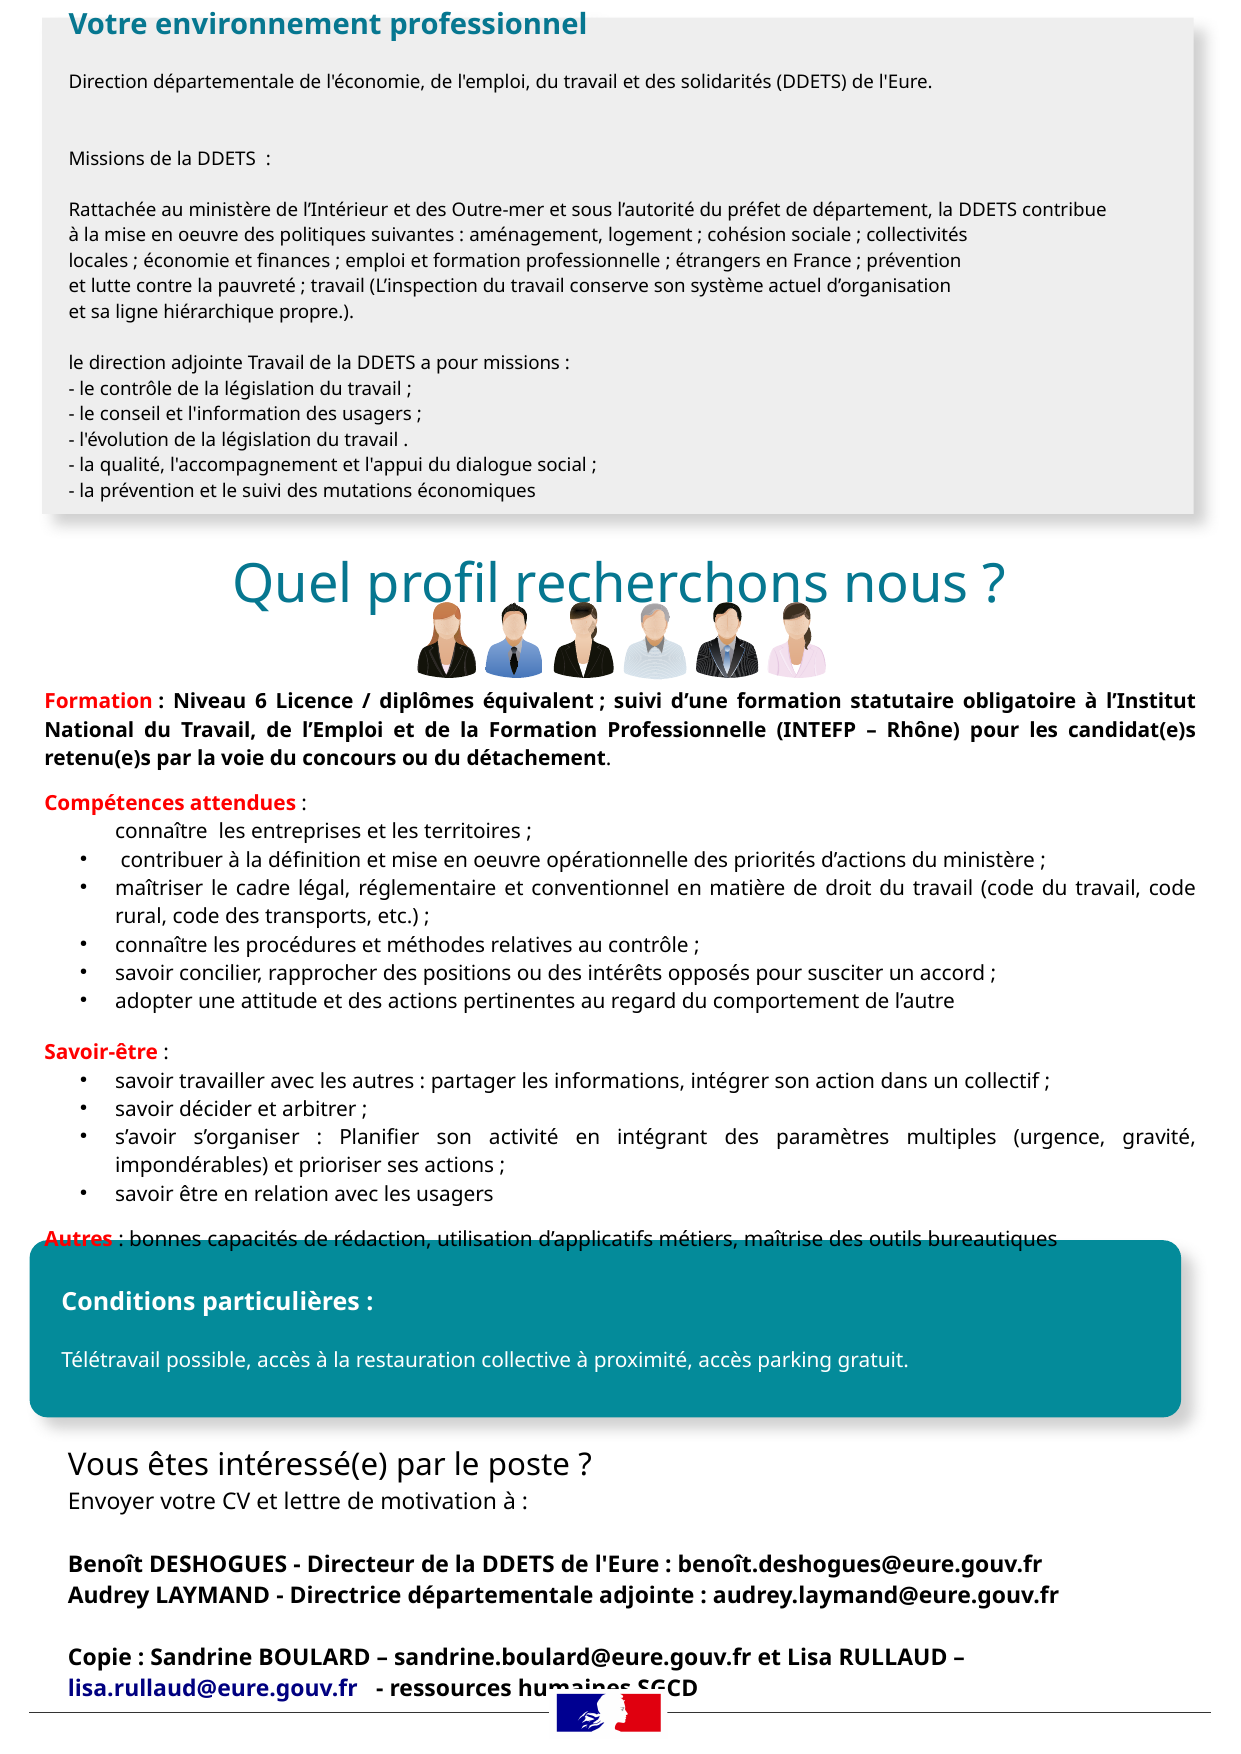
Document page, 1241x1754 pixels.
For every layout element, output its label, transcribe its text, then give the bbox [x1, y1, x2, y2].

text_box Formation : Niveau 6 Licence / diplômes équivalent ; suivi d’une formation statutaire obligatoire à l’Institut National du Travail, de l’Emploi et de la Formation Professionnelle (INTEFP – Rhône) pour les candidat(e)s retenu(e)s par la voie du concours ou du détachement. Compétences attendues : connaître les entreprises et les territoires ; contribuer à la définition et mise en oeuvre opérationnelle des priorités d’actions du ministère ; maîtriser le cadre légal, réglementaire et conventionnel en matière de droit du travail (code du travail, code rural, code des transports, etc.) ; connaître les procédures et méthodes relatives au contrôle ; savoir concilier, rapprocher des positions ou des intérêts opposés pour susciter un accord ; adopter une attitude et des actions pertinentes au regard du comportement de l’autre Savoir-être : savoir travailler avec les autres : partager les informations, intégrer son action dans un collectif ; savoir décider et arbitrer ; s’avoir s’organiser : Planifier son activité en intégrant des paramètres multiples (urgence, gravité, impondérables) et prioriser ses actions ; savoir être en relation avec les usagers Autres : bonnes capacités de rédaction, utilisation d’applicatifs métiers, maîtrise des outils bureautiques [29, 679, 1211, 1294]
picture [553, 602, 614, 678]
text_box Quel profil recherchons nous ? [0, 537, 1241, 619]
text_box Vous êtes intéressé(e) par le poste ? Envoyer votre CV et lettre de motivation à : Benoît DESHOGUES - Directeur de la DDETS de l'Eure : benoît.deshogues@eure.gouv.fr Audrey LAYMAND - Directrice départementale adjointe : audrey.laymand@eure.gouv.fr Copie : Sandrine BOULARD – sandrine.boulard@eure.gouv.fr et Lisa RULLAUD – lisa.rullaud@eure.gouv.fr - ressources humaines SGCD [53, 1434, 1205, 1684]
picture [696, 602, 759, 678]
picture [623, 603, 687, 679]
picture [485, 602, 543, 678]
picture [417, 602, 476, 678]
picture [767, 602, 826, 678]
text_box Votre environnement professionnel Direction départementale de l'économie, de l'emploi, du travail et des solidarités (DDETS) de l'Eure. Missions de la DDETS : Rattachée au ministère de l’Intérieur et des Outre-mer et sous l’autorité du préfet de département, la DDETS contribue à la mise en oeuvre des politiques suivantes : aménagement, logement ; cohésion sociale ; collectivités locales ; économie et finances ; emploi et formation professionnelle ; étrangers en France ; prévention et lutte contre la pauvreté ; travail (L’inspection du travail conserve son système actuel d’organisation et sa ligne hiérarchique propre.). le direction adjointe Travail de la DDETS a pour missions : - le contrôle de la législation du travail ; - le conseil et l'information des usagers ; - l'évolution de la législation du travail . - la qualité, l'accompagnement et l'appui du dialogue social ; - la prévention et le suivi des mutations économiques [42, 17, 1194, 514]
picture [549, 1689, 668, 1739]
text_box Conditions particulières : Télétravail possible, accès à la restauration collective à proximité, accès parking gratuit. [29, 1294, 1182, 1418]
